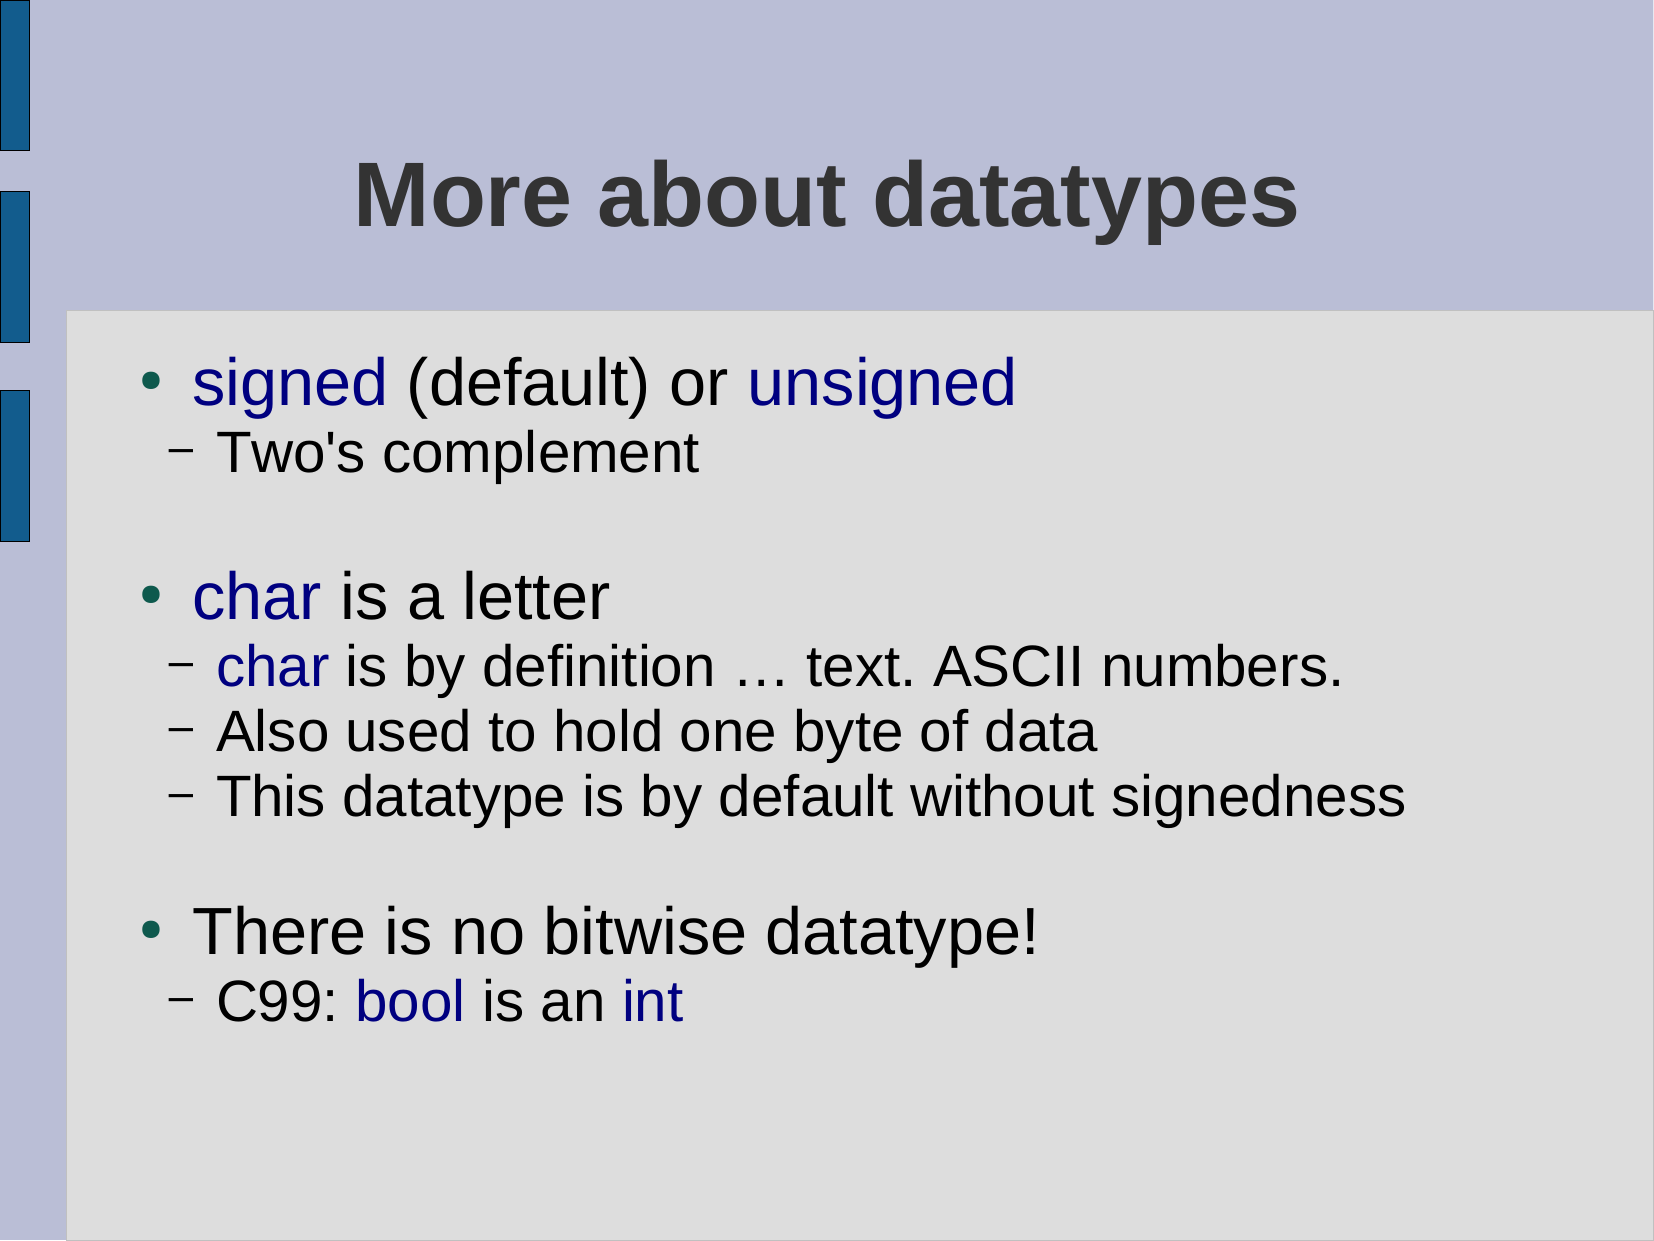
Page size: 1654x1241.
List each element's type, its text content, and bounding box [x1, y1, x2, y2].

list signed (default) or unsigned Two's complement char is a letter char is by definition … text. ASCII numbers. Also used to hold one byte of data This datatype is by default without signedness There is no bitwise datatype! C99: bool is an int [121, 344, 1534, 1127]
title More about datatypes [121, 91, 1534, 299]
